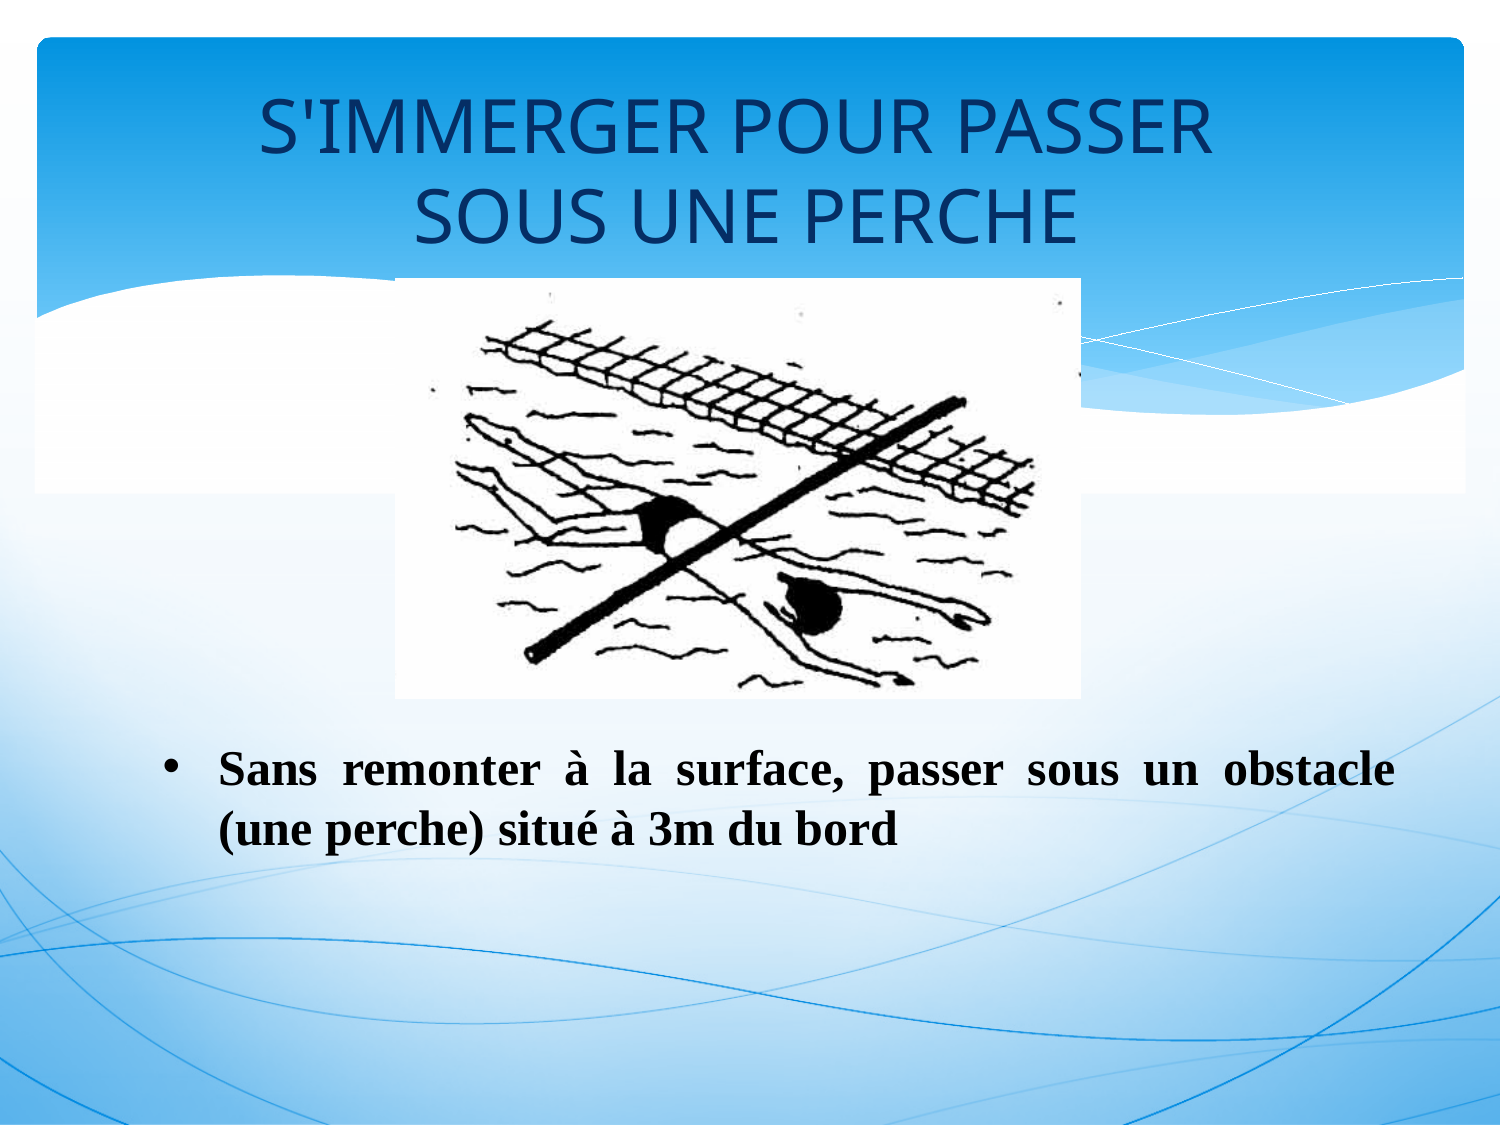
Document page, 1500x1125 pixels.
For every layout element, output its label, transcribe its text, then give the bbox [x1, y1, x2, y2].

text_box S'IMMERGER POUR PASSER SOUS UNE PERCHE [360, 70, 1134, 260]
picture [0, 0, 1500, 1125]
chart [395, 278, 1081, 699]
text_box Sans remonter à la surface, passer sous un obstacle (une perche) situé à 3m du bord [147, 727, 1412, 863]
